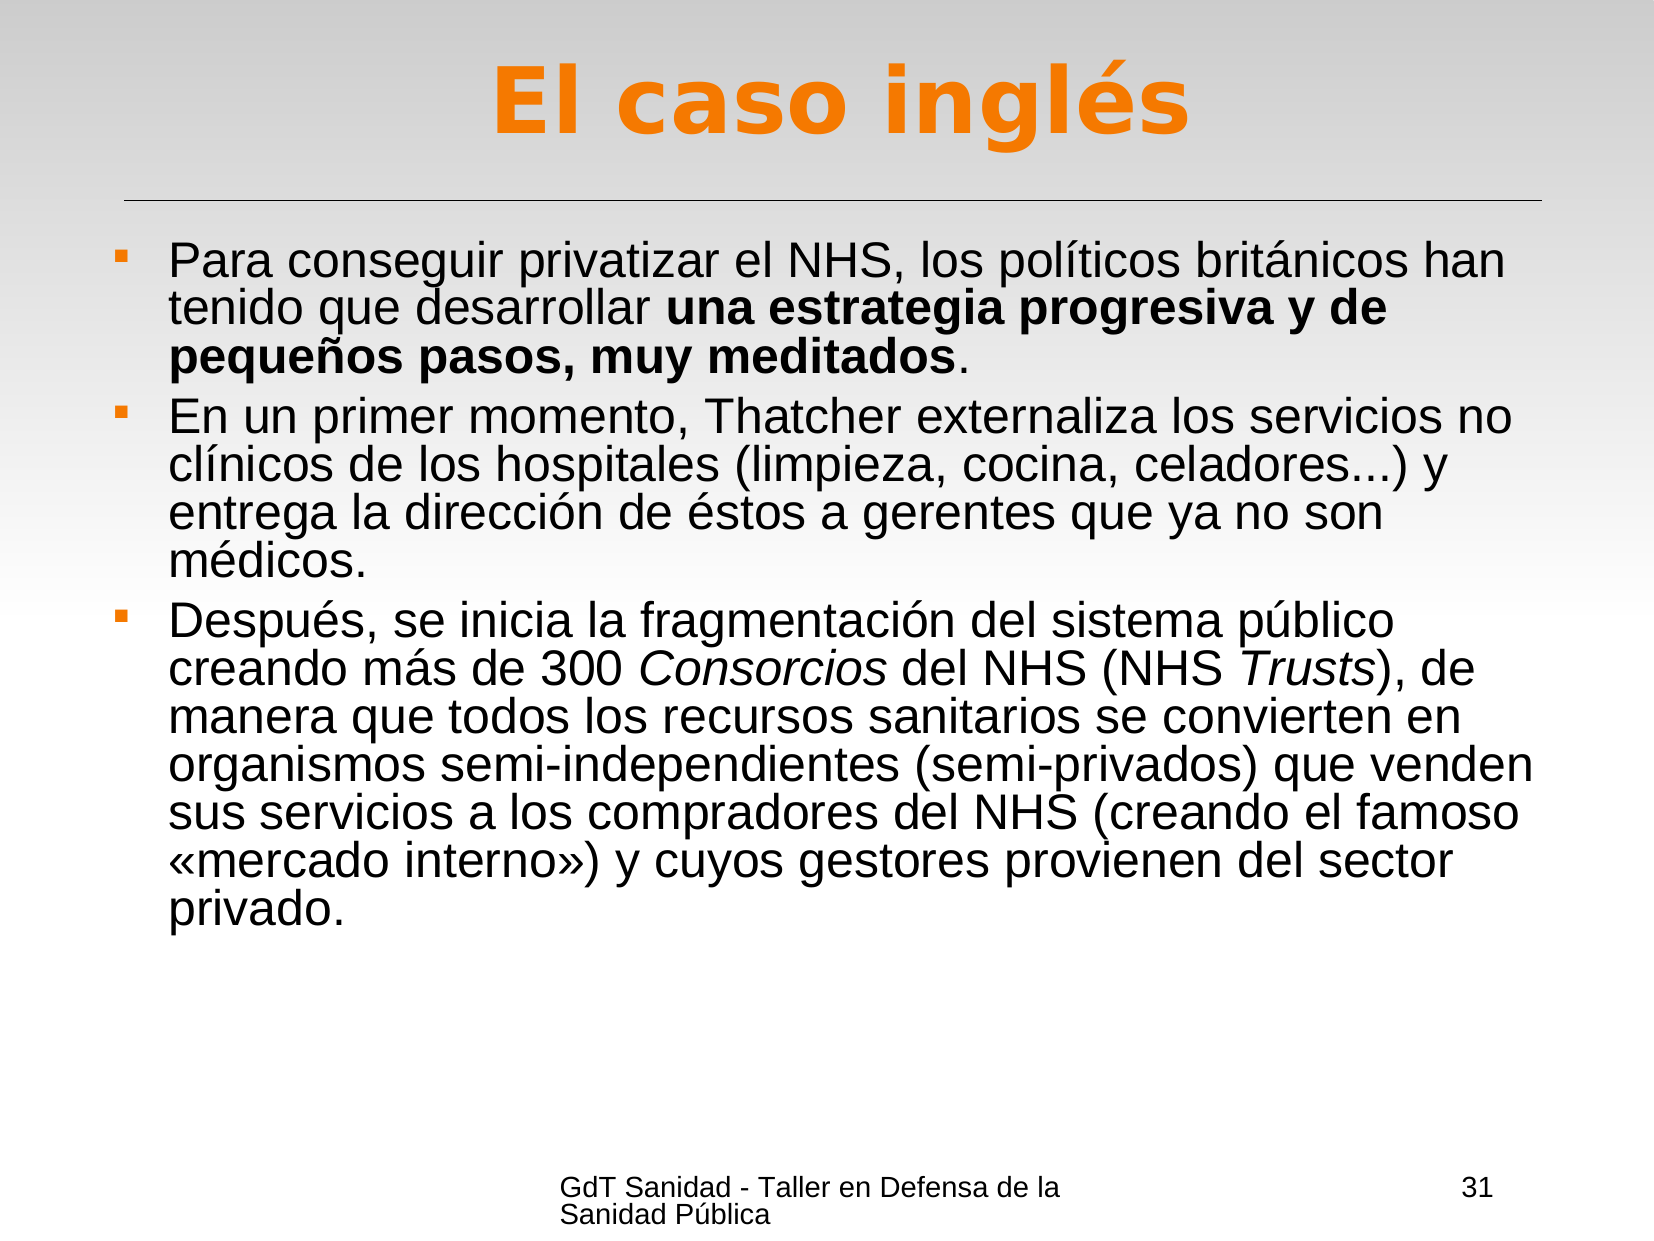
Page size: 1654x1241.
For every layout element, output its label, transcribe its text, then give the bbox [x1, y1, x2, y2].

list Para conseguir privatizar el NHS, los políticos británicos han tenido que desarrollar una estrategia progresiva y de pequeños pasos, muy meditados. En un primer momento, Thatcher externaliza los servicios no clínicos de los hospitales (limpieza, cocina, celadores...) y entrega la dirección de éstos a gerentes que ya no son médicos. Después, se inicia la fragmentación del sistema público creando más de 300 Consorcios del NHS (NHS Trusts), de manera que todos los recursos sanitarios se convierten en organismos semi-independientes (semi-privados) que venden sus servicios a los compradores del NHS (creando el famoso «mercado interno») y cuyos gestores provienen del sector privado. [82, 231, 1571, 1050]
title El caso inglés [59, 25, 1625, 178]
